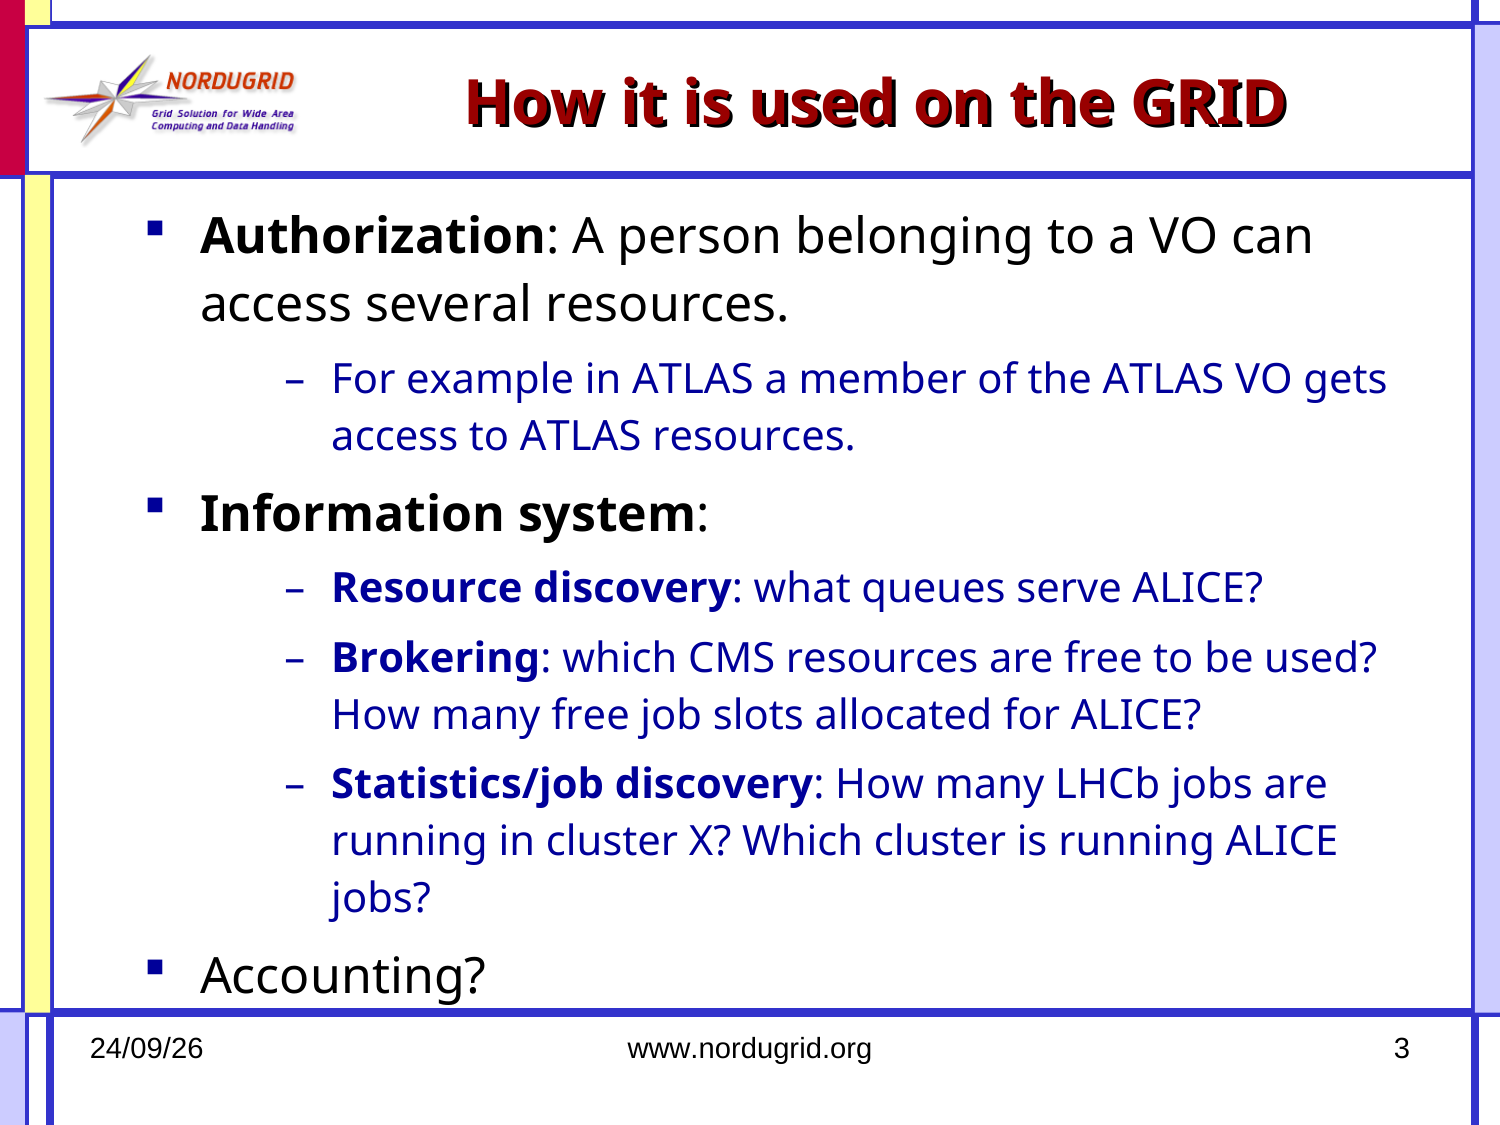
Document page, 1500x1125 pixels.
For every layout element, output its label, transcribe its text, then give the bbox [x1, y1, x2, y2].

title How it is used on the GRID [324, 17, 1428, 183]
list Authorization: A person belonging to a VO can access several resources. For example in ATLAS a member of the ATLAS VO gets access to ATLAS resources. Information system: Resource discovery: what queues serve ALICE? Brokering: which CMS resources are free to be used? How many free job slots allocated for ALICE? Statistics/job discovery: How many LHCb jobs are running in cluster X? Which cluster is running ALICE jobs? Accounting? [87, 200, 1426, 906]
picture [40, 49, 301, 148]
